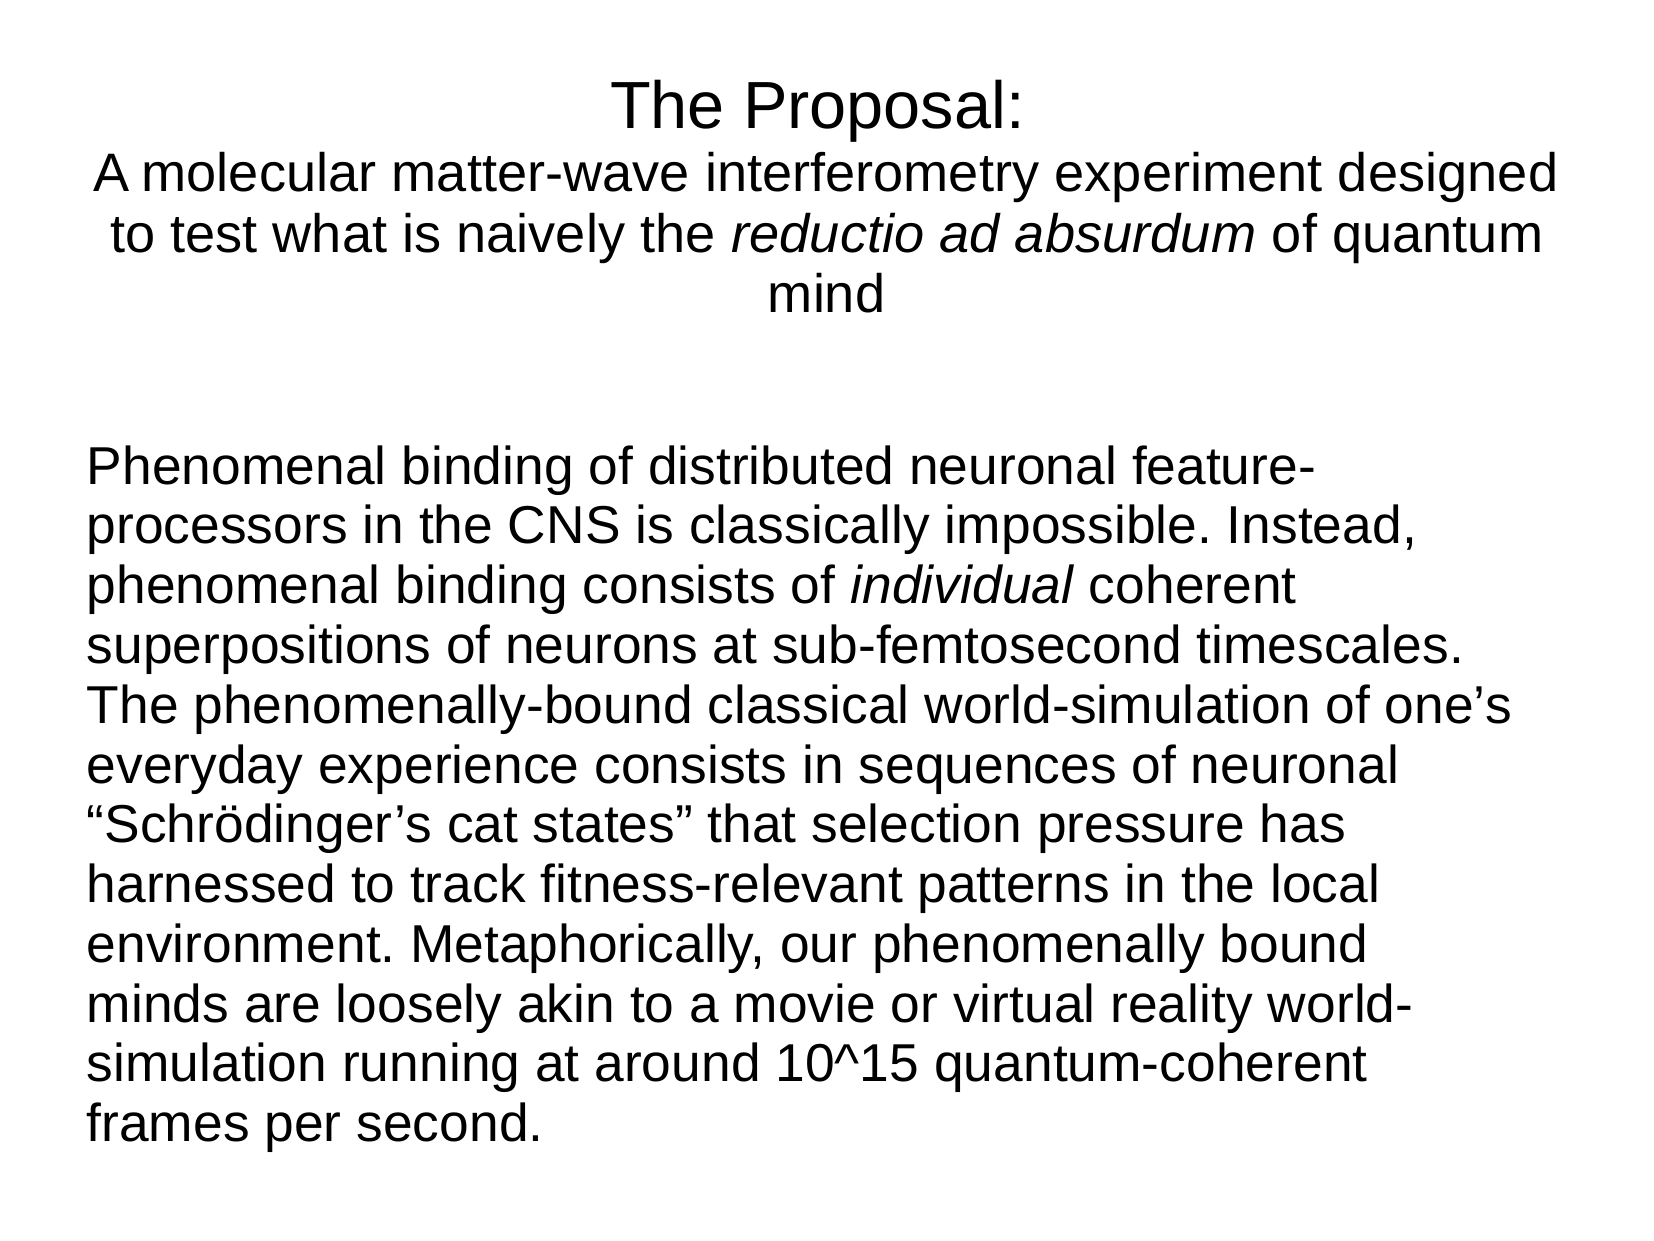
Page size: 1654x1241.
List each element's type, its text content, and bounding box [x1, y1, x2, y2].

list Phenomenal binding of distributed neuronal feature-processors in the CNS is classically impossible. Instead, phenomenal binding consists of individual coherent superpositions of neurons at sub-femtosecond timescales. The phenomenally-bound classical world-simulation of one’s everyday experience consists in sequences of neuronal “Schrödinger’s cat states” that selection pressure has harnessed to track fitness-relevant patterns in the local environment. Metaphorically, our phenomenally bound minds are loosely akin to a movie or virtual reality world-simulation running at around 10^15 quantum-coherent frames per second. [30, 435, 1519, 1156]
title The Proposal: A molecular matter-wave interferometry experiment designed to test what is naively the reductio ad absurdum of quantum mind [82, 67, 1571, 324]
